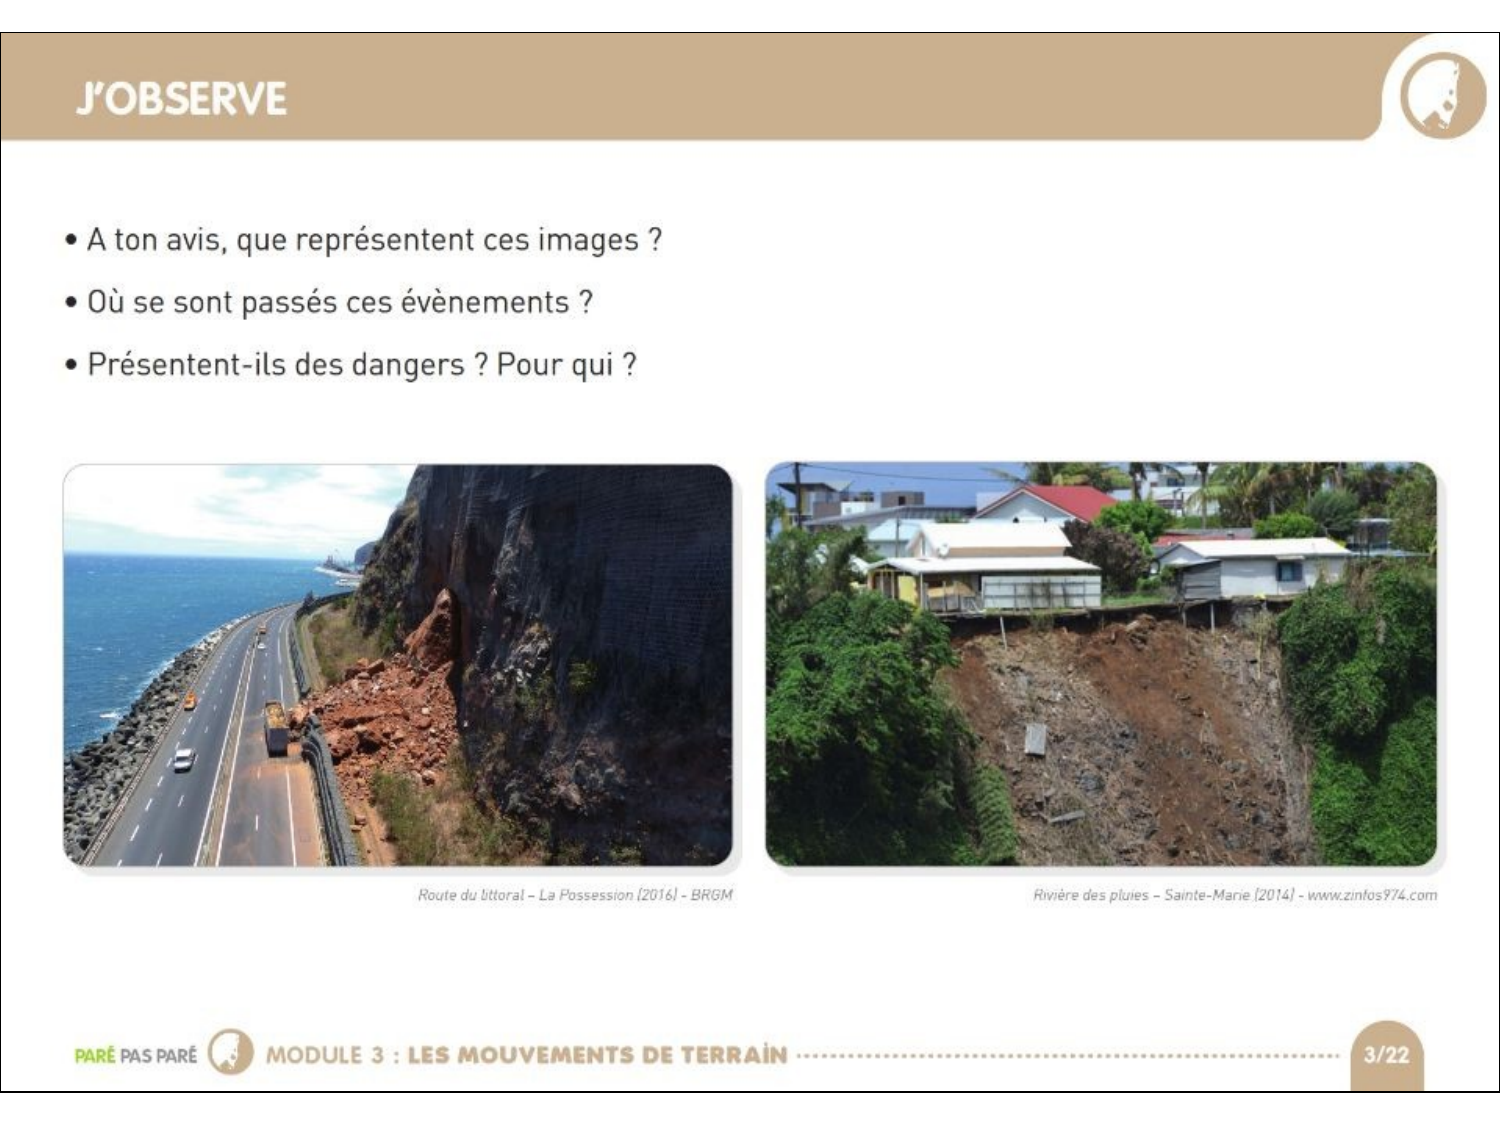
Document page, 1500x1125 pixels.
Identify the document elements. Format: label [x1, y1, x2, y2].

text_box [0, 32, 1500, 1093]
